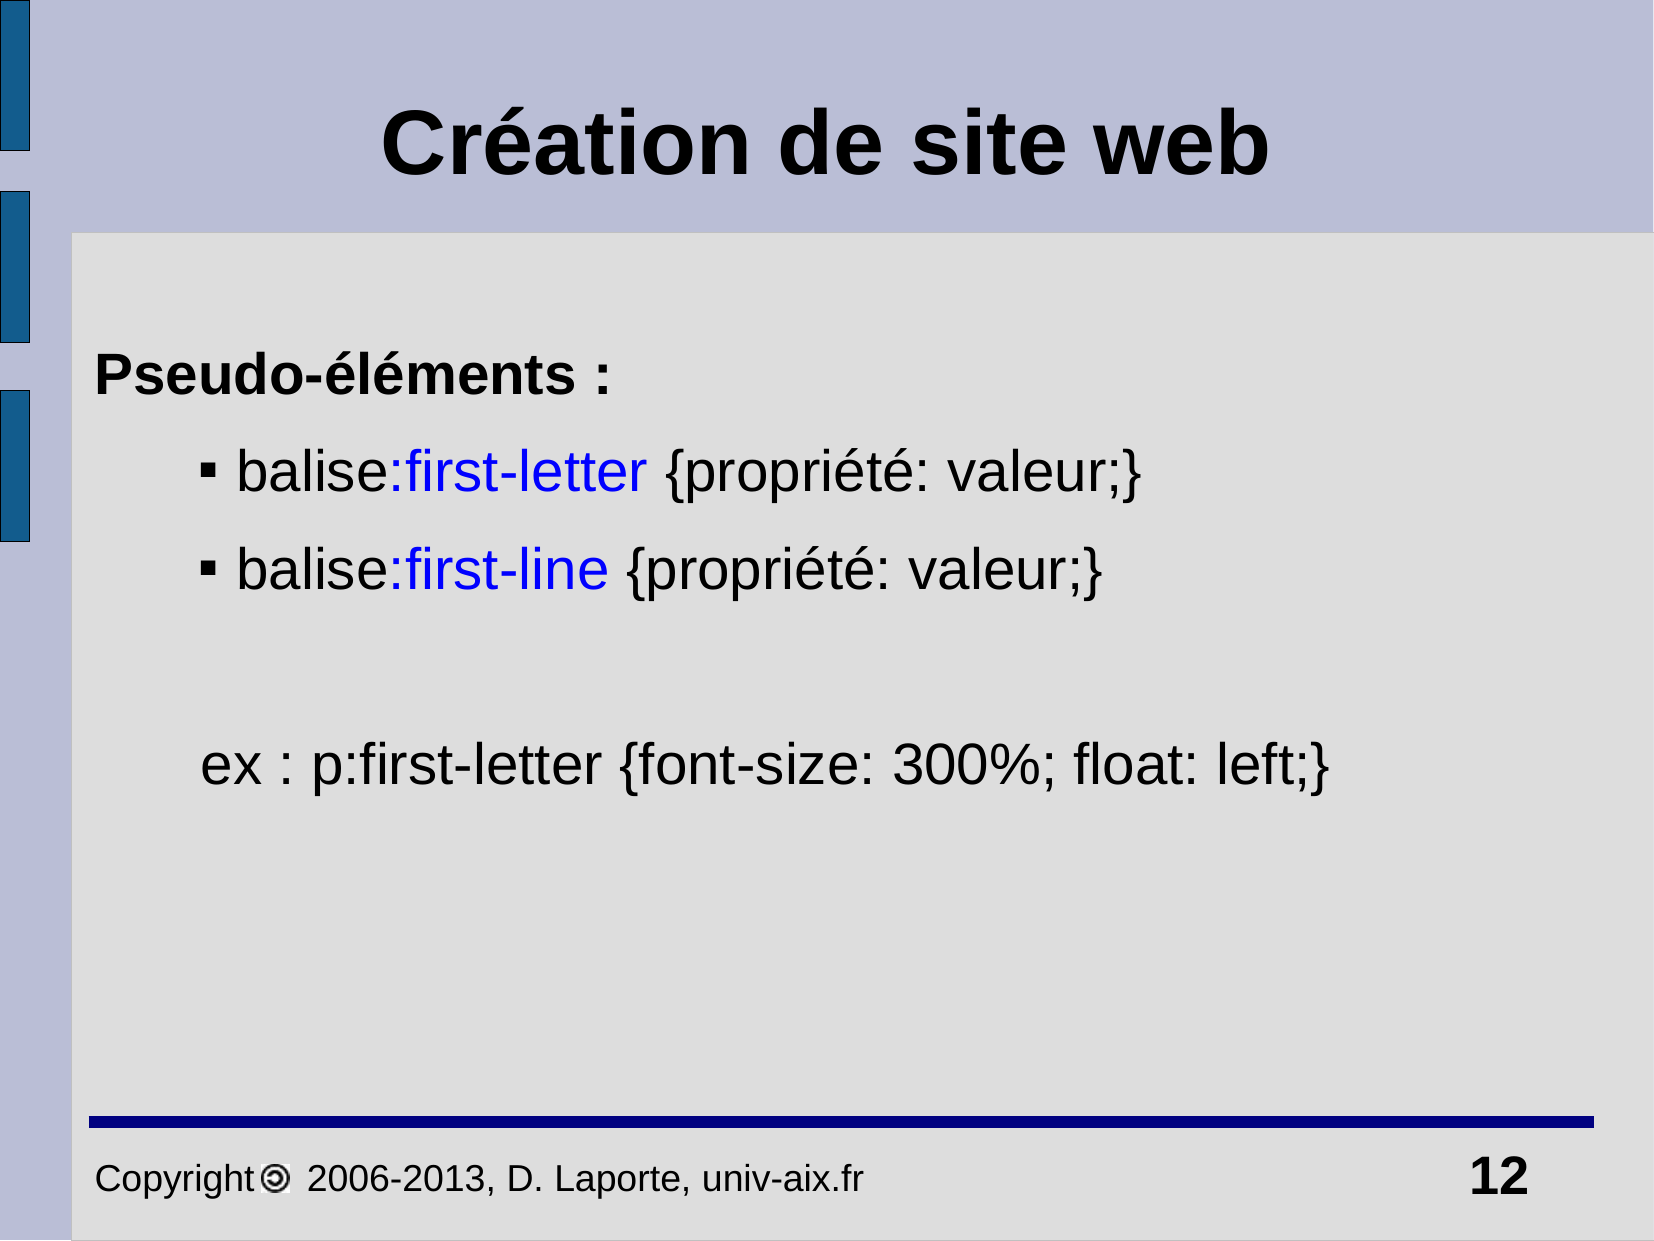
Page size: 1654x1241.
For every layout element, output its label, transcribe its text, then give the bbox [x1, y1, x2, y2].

picture [261, 1164, 290, 1193]
text_box Pseudo-éléments : balise:first-letter {propriété: valeur;} balise:first-line {propriété: valeur;} ex : p:first-letter {font-size: 300%; float: left;} [88, 301, 1595, 916]
